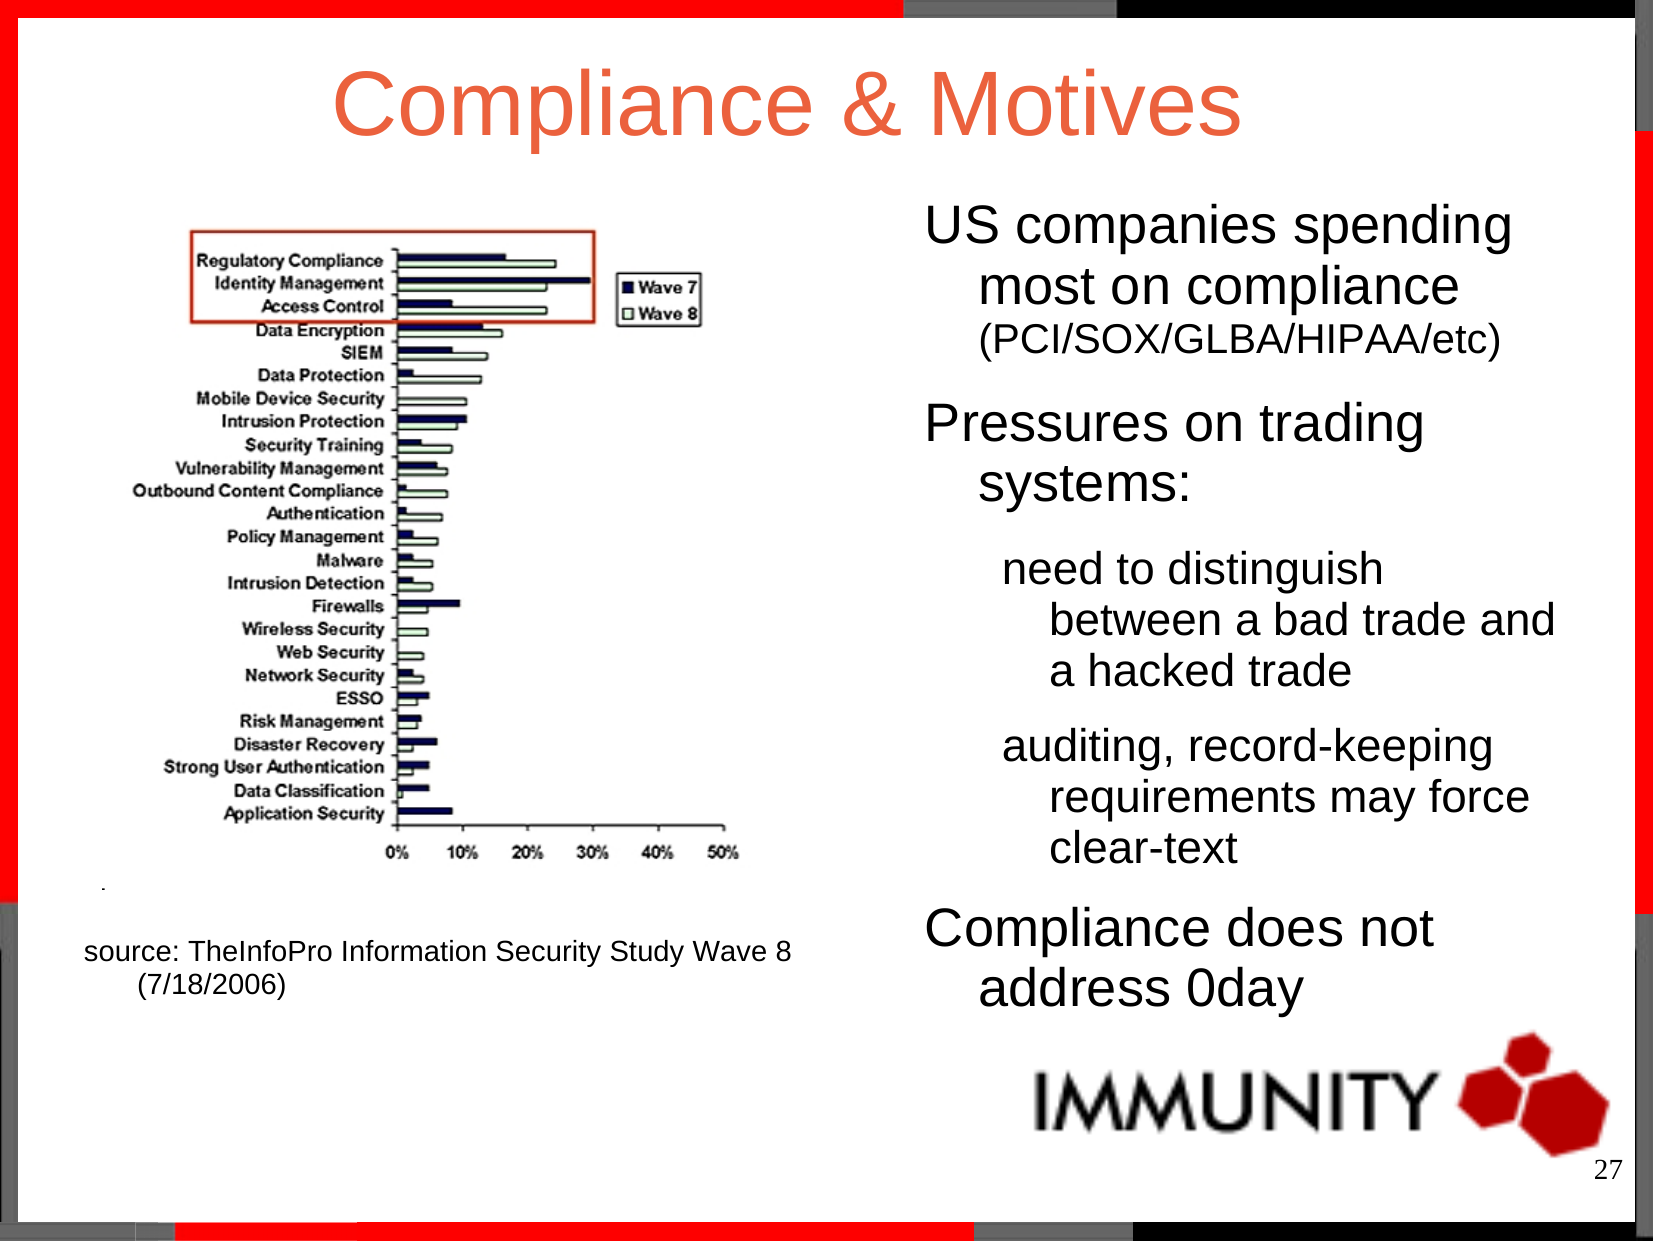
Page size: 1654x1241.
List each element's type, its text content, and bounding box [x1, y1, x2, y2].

picture [0, 0, 1653, 1241]
list US companies spending most on compliance (PCI/SOX/GLBA/HIPAA/etc) Pressures on trading systems: need to distinguish between a bad trade and a hacked trade auditing, record-keeping requirements may force clear-text Compliance does not address 0day [907, 194, 1566, 1080]
title Compliance & Motives [75, 7, 1563, 200]
picture [102, 220, 765, 890]
list source: TheInfoPro Information Security Study Wave 8 (7/18/2006) [66, 935, 887, 1015]
